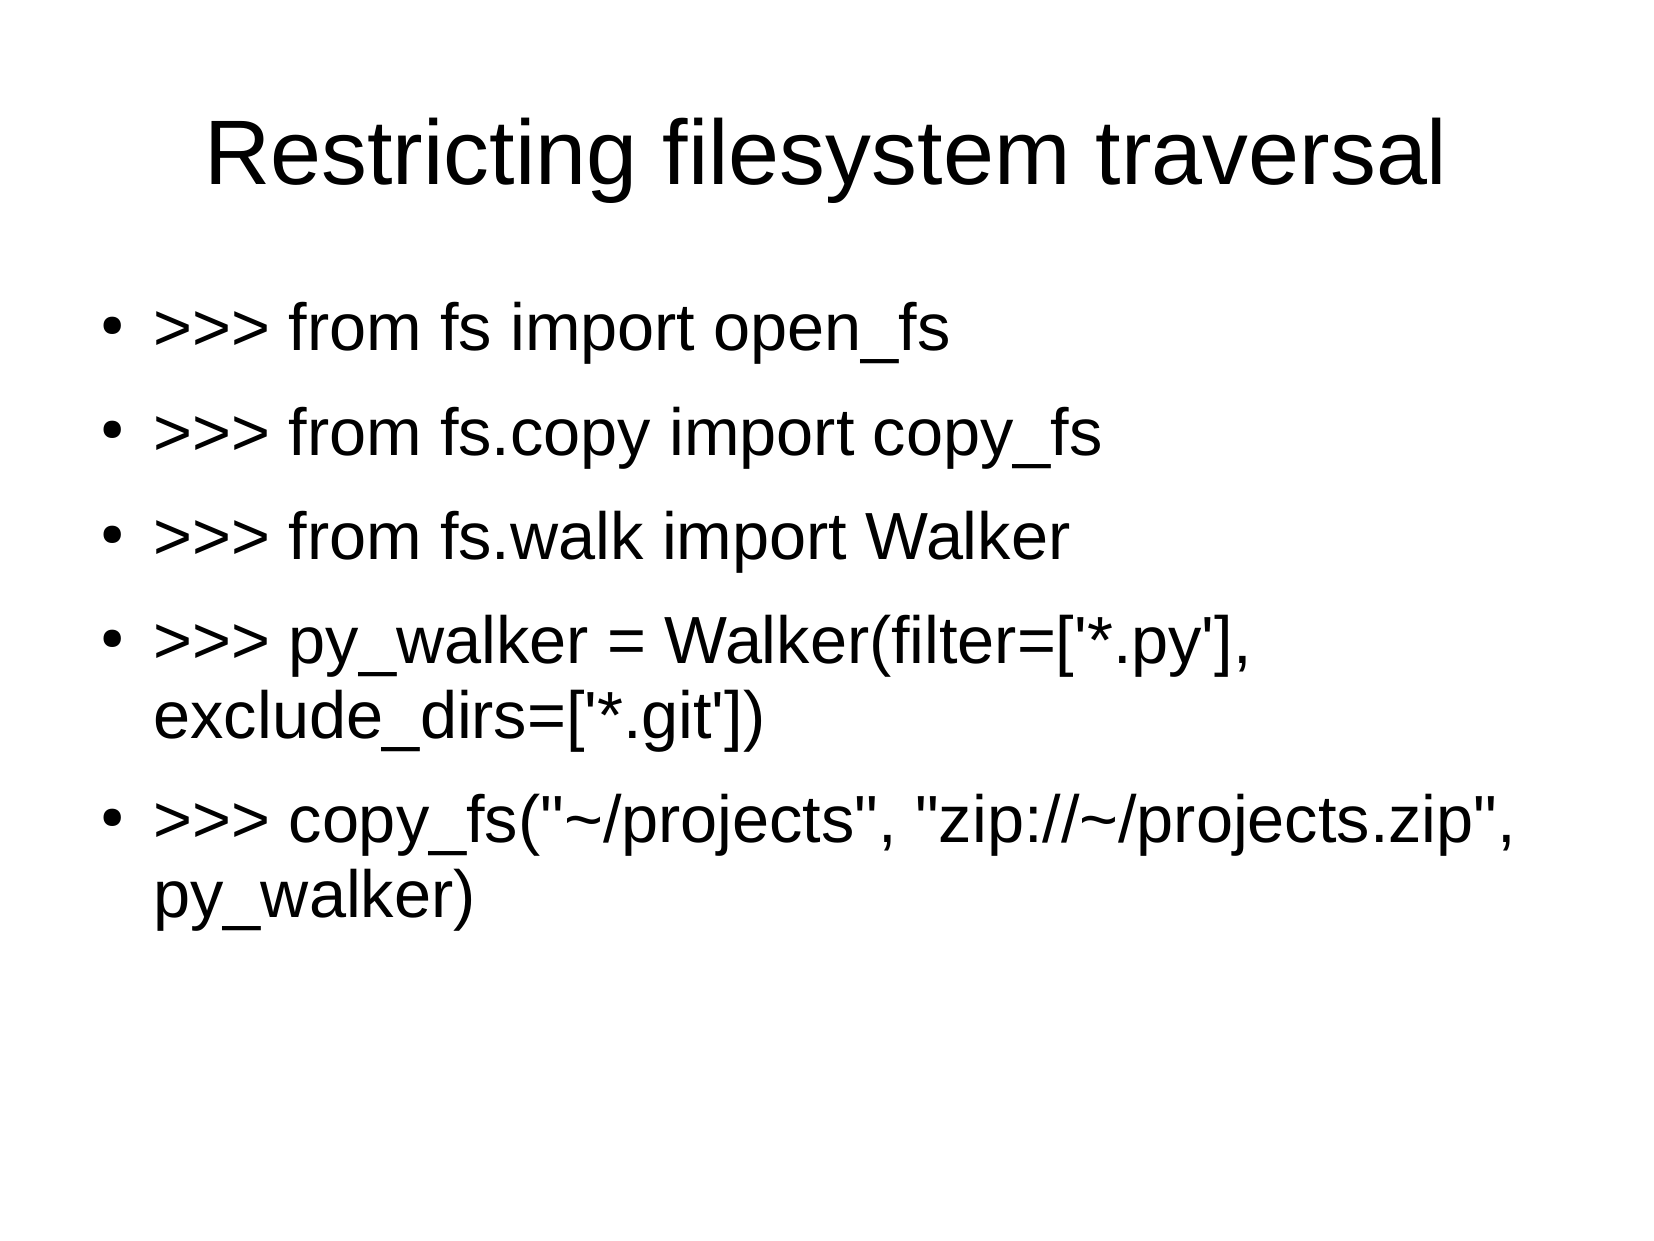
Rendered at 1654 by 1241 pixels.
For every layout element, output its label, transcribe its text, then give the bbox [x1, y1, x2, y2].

title Restricting filesystem traversal [82, 49, 1571, 257]
list >>> from fs import open_fs >>> from fs.copy import copy_fs >>> from fs.walk import Walker >>> py_walker = Walker(filter=['*.py'], exclude_dirs=['*.git']) >>> copy_fs("~/projects", "zip://~/projects.zip", py_walker) [82, 290, 1571, 1010]
